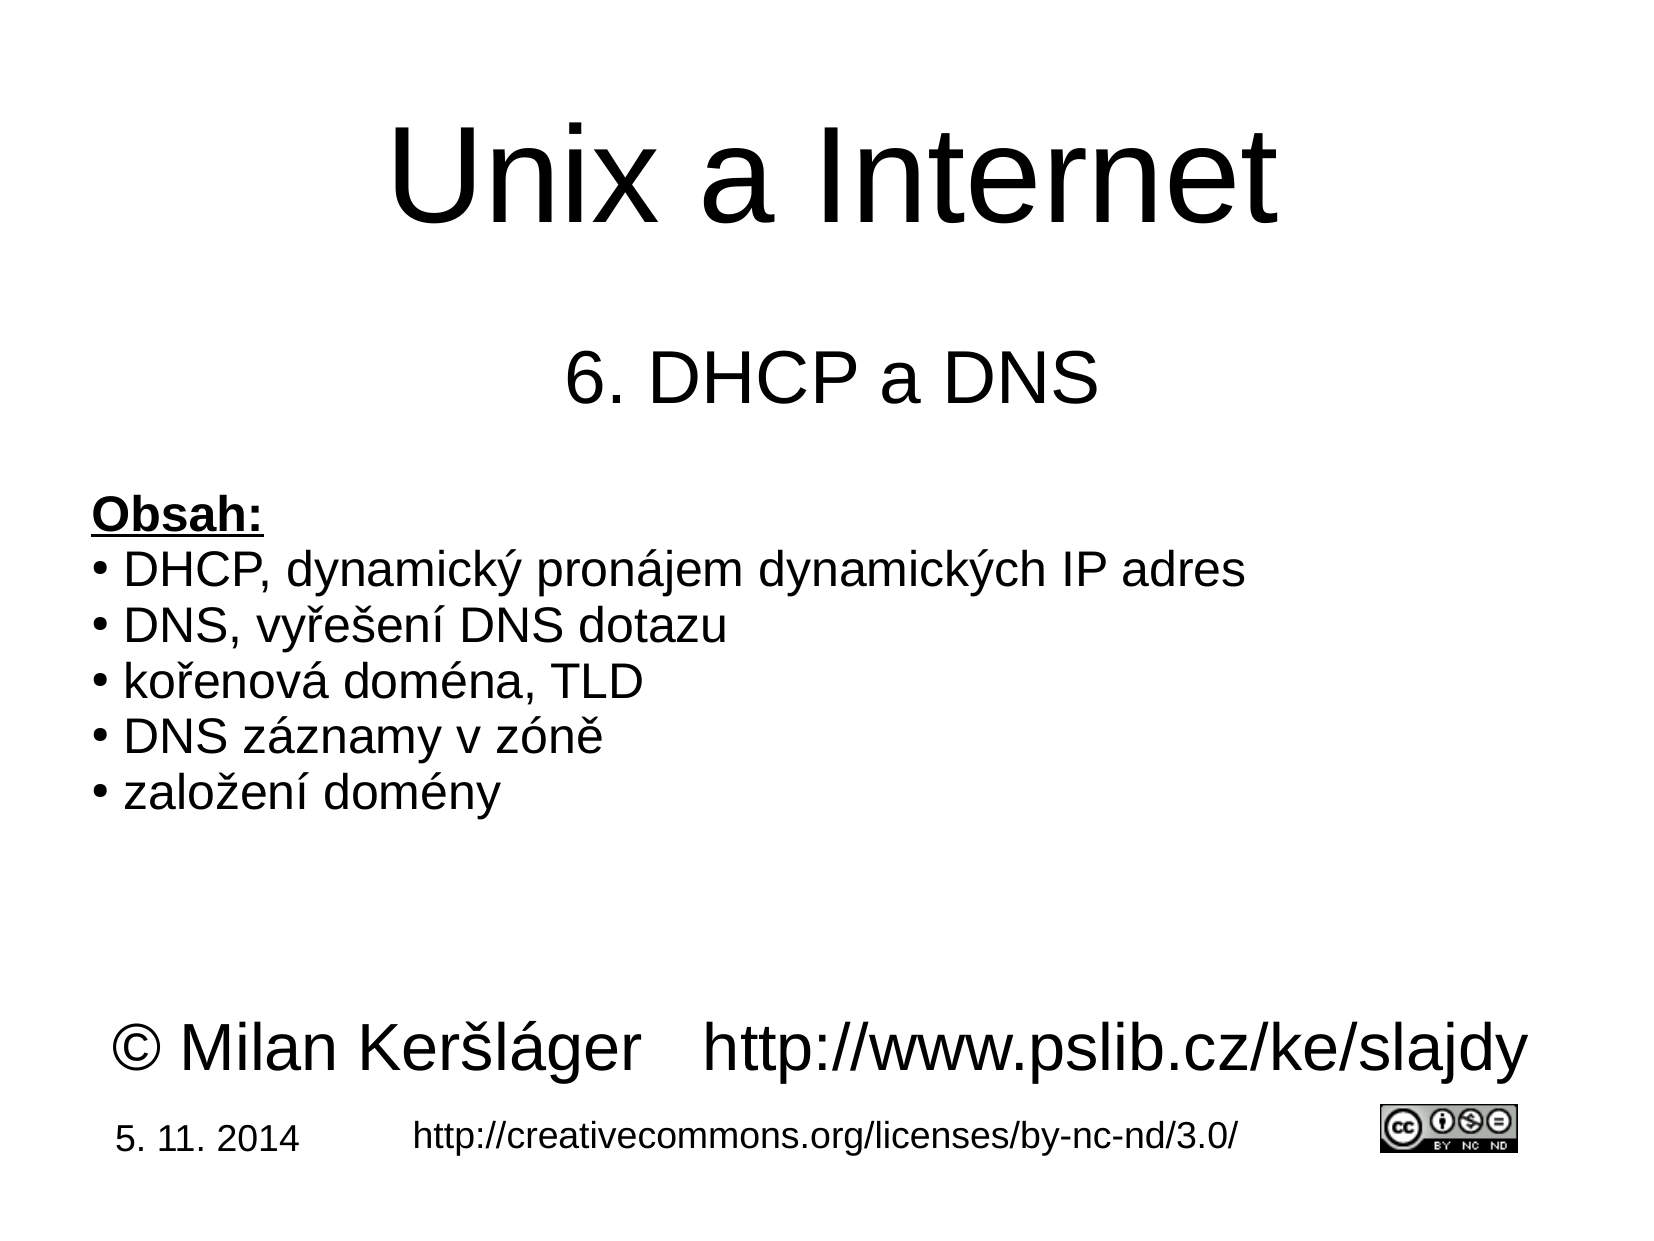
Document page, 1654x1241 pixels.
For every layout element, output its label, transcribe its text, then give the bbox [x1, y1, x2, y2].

text_box Obsah: DHCP, dynamický pronájem dynamických IP adres DNS, vyřešení DNS dotazu kořenová doména, TLD DNS záznamy v zóně založení domény [76, 478, 1583, 828]
list © Milan Keršláger http://www.pslib.cz/ke/slajdy [76, 1009, 1565, 1087]
picture [1380, 1104, 1518, 1153]
title Unix a Internet 6. DHCP a DNS [88, 56, 1577, 461]
text_box http://creativecommons.org/licenses/by-nc-nd/3.0/ [339, 1107, 1313, 1165]
text_box 5. 11. 2014 [100, 1110, 355, 1168]
